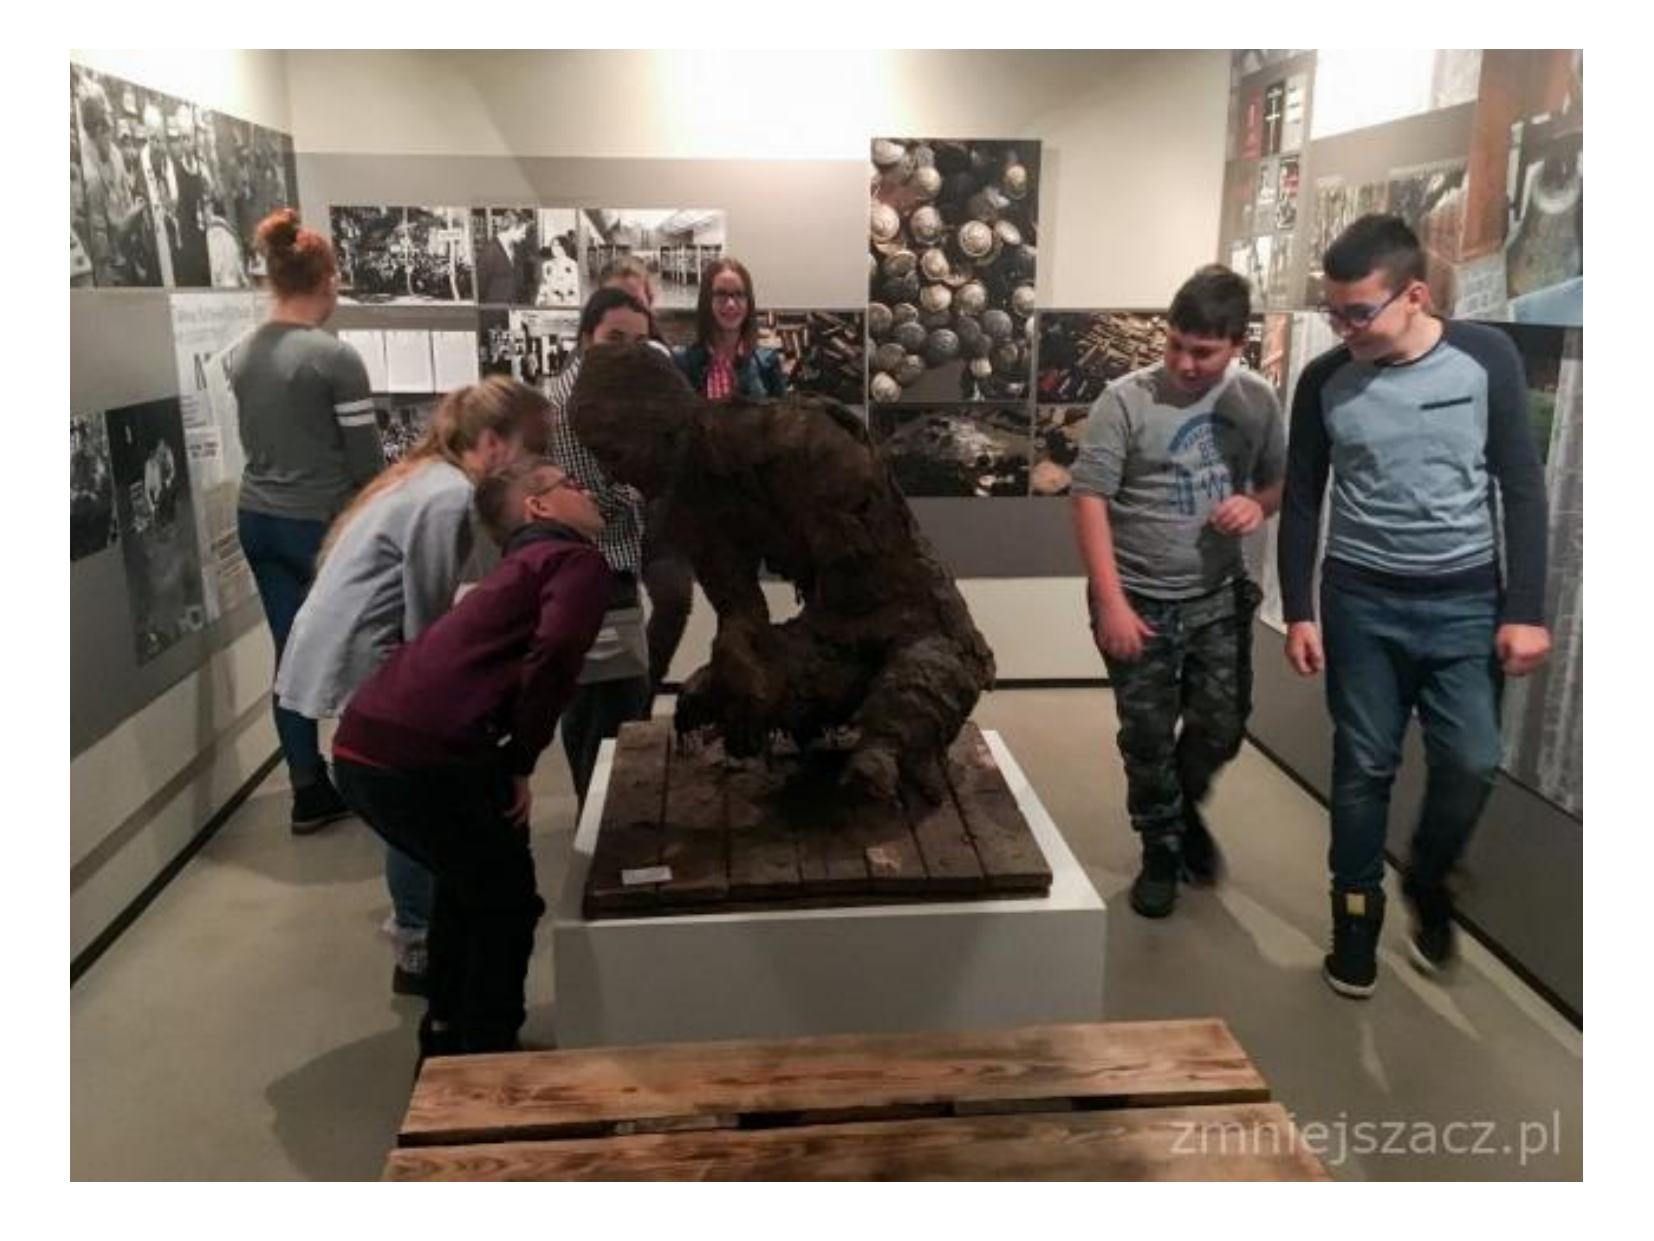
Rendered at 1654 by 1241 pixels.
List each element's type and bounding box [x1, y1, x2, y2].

picture [70, 49, 1583, 1182]
